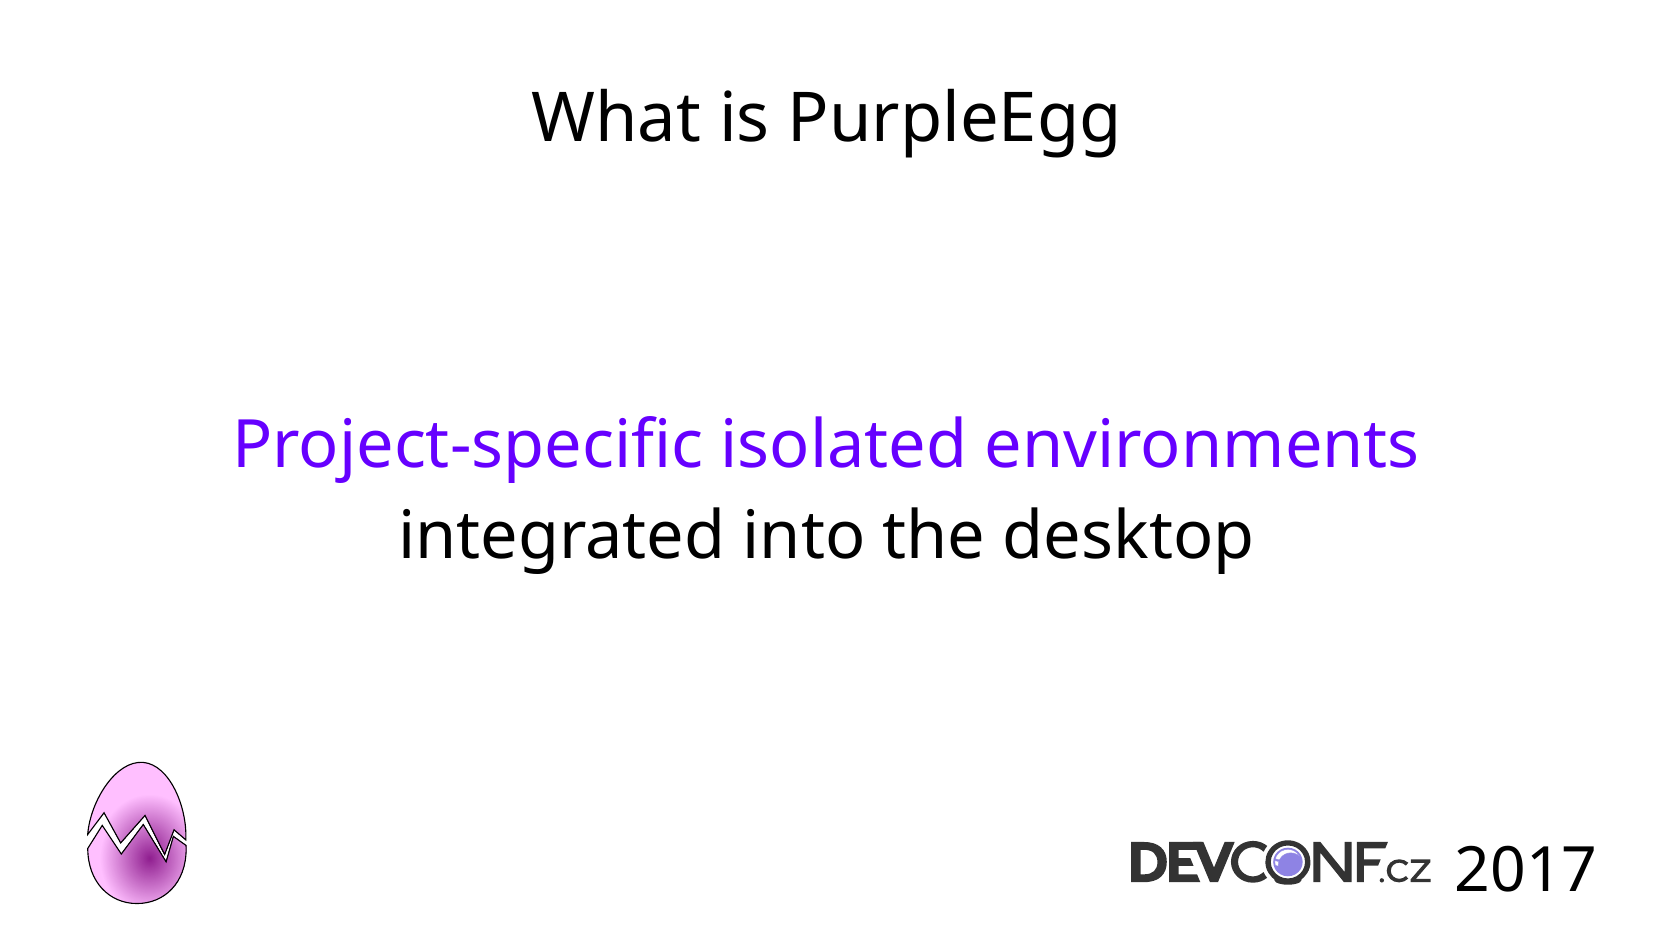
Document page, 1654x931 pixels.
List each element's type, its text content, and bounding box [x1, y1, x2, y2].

subtitle Project-specific isolated environments integrated into the desktop [82, 217, 1571, 758]
title What is PurpleEgg [82, 37, 1571, 193]
